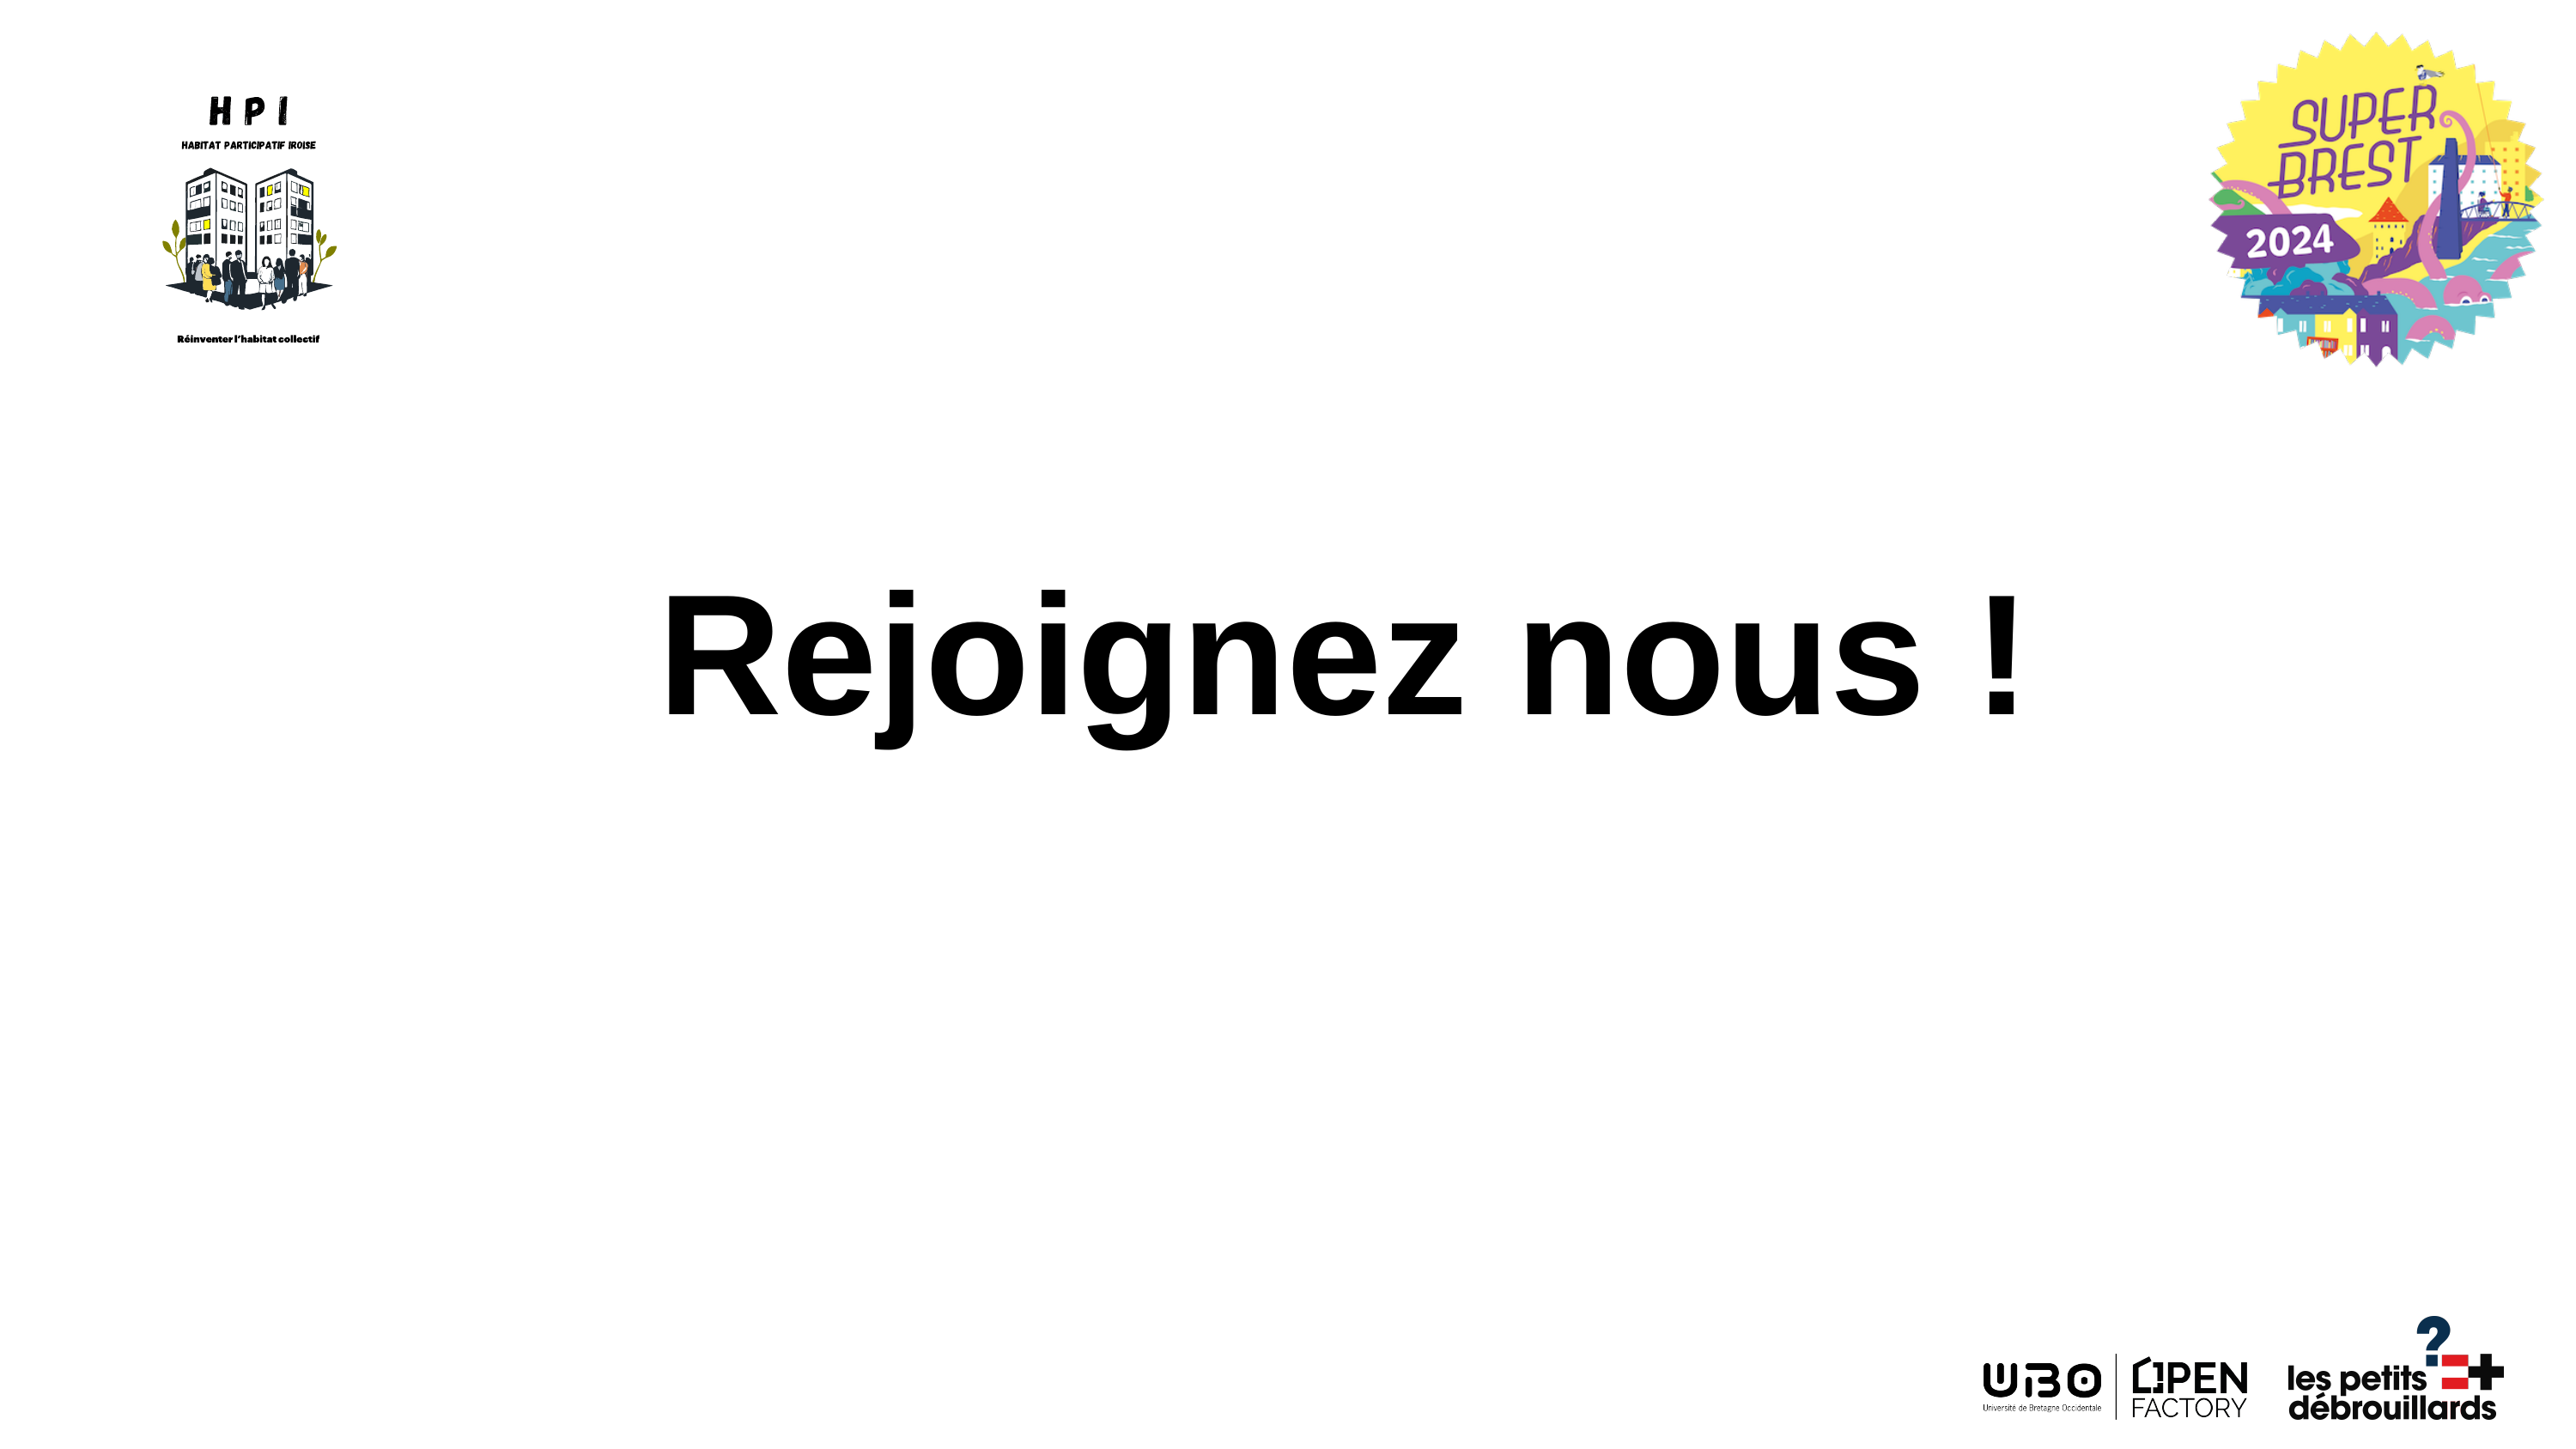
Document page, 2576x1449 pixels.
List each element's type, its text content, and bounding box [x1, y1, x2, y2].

text_box Rejoignez nous ! [645, 553, 2090, 1167]
picture [131, 60, 366, 388]
picture [2176, 0, 2576, 400]
picture [2288, 1316, 2504, 1420]
picture [1984, 1354, 2247, 1420]
